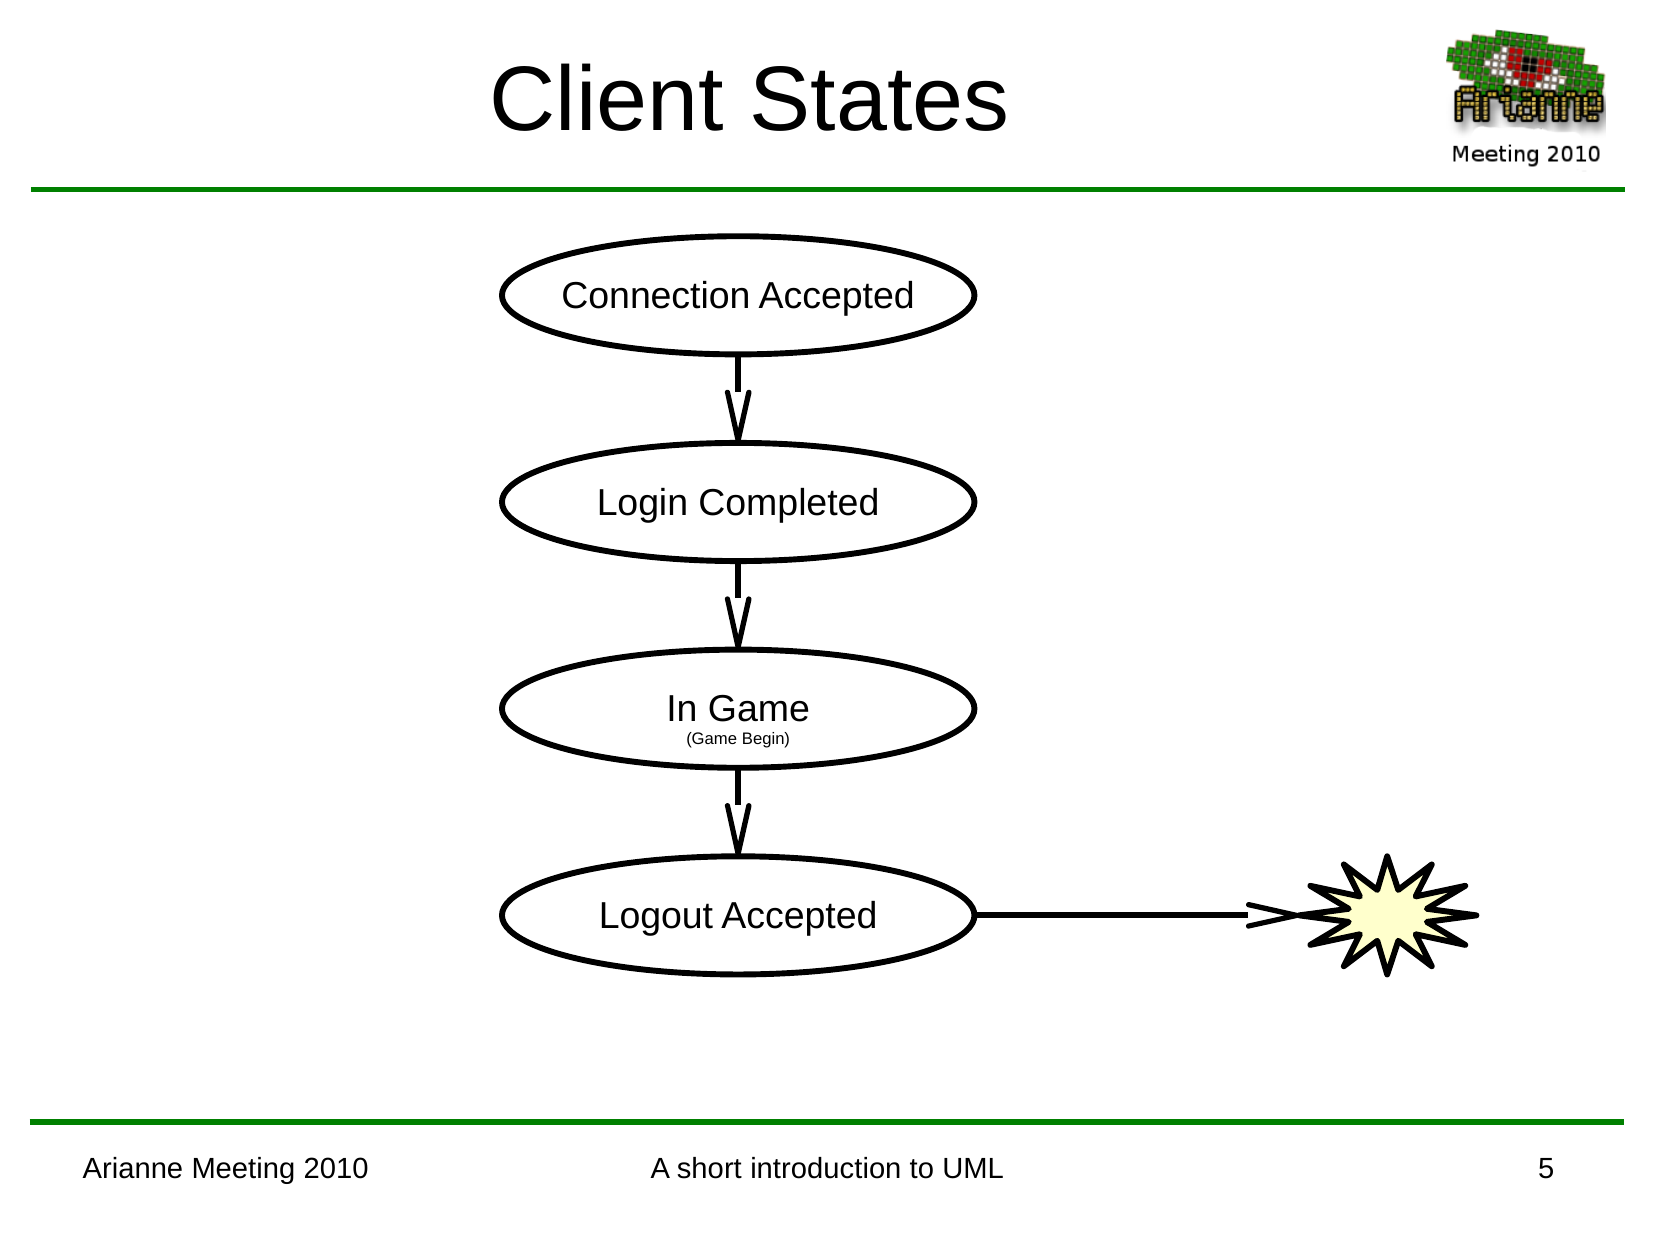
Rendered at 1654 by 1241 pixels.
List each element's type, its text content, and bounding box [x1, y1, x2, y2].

text_box In Game (Game Begin) [501, 649, 975, 768]
text_box [1300, 856, 1477, 975]
title Client States [82, 47, 1418, 150]
picture [1446, 29, 1606, 178]
text_box Logout Accepted [501, 856, 975, 975]
text_box Connection Accepted [501, 236, 975, 355]
text_box Login Completed [501, 442, 975, 562]
